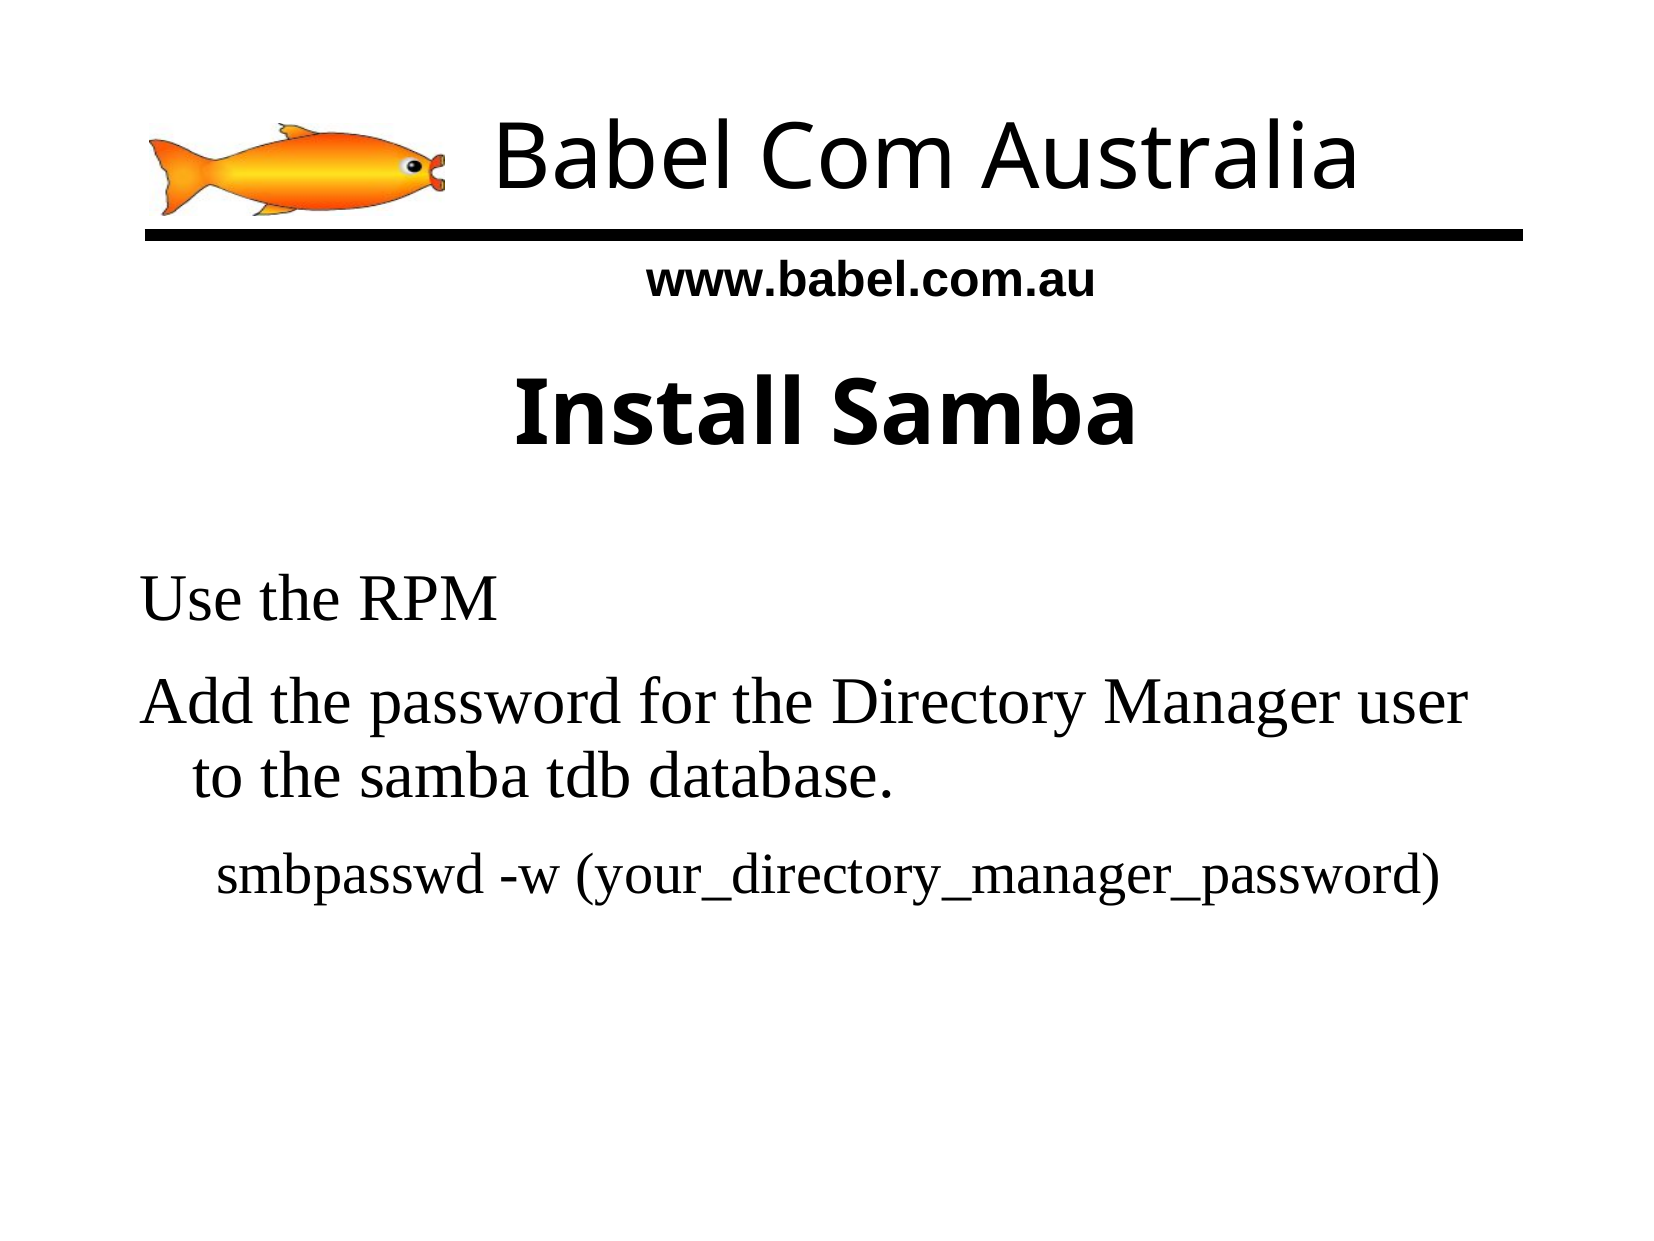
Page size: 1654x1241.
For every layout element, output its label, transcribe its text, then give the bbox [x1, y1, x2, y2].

list Use the RPM Add the password for the Directory Manager user to the samba tdb database. smbpasswd -w (your_directory_manager_password) [121, 560, 1534, 1127]
title Install Samba [126, 322, 1528, 497]
picture [149, 123, 445, 216]
